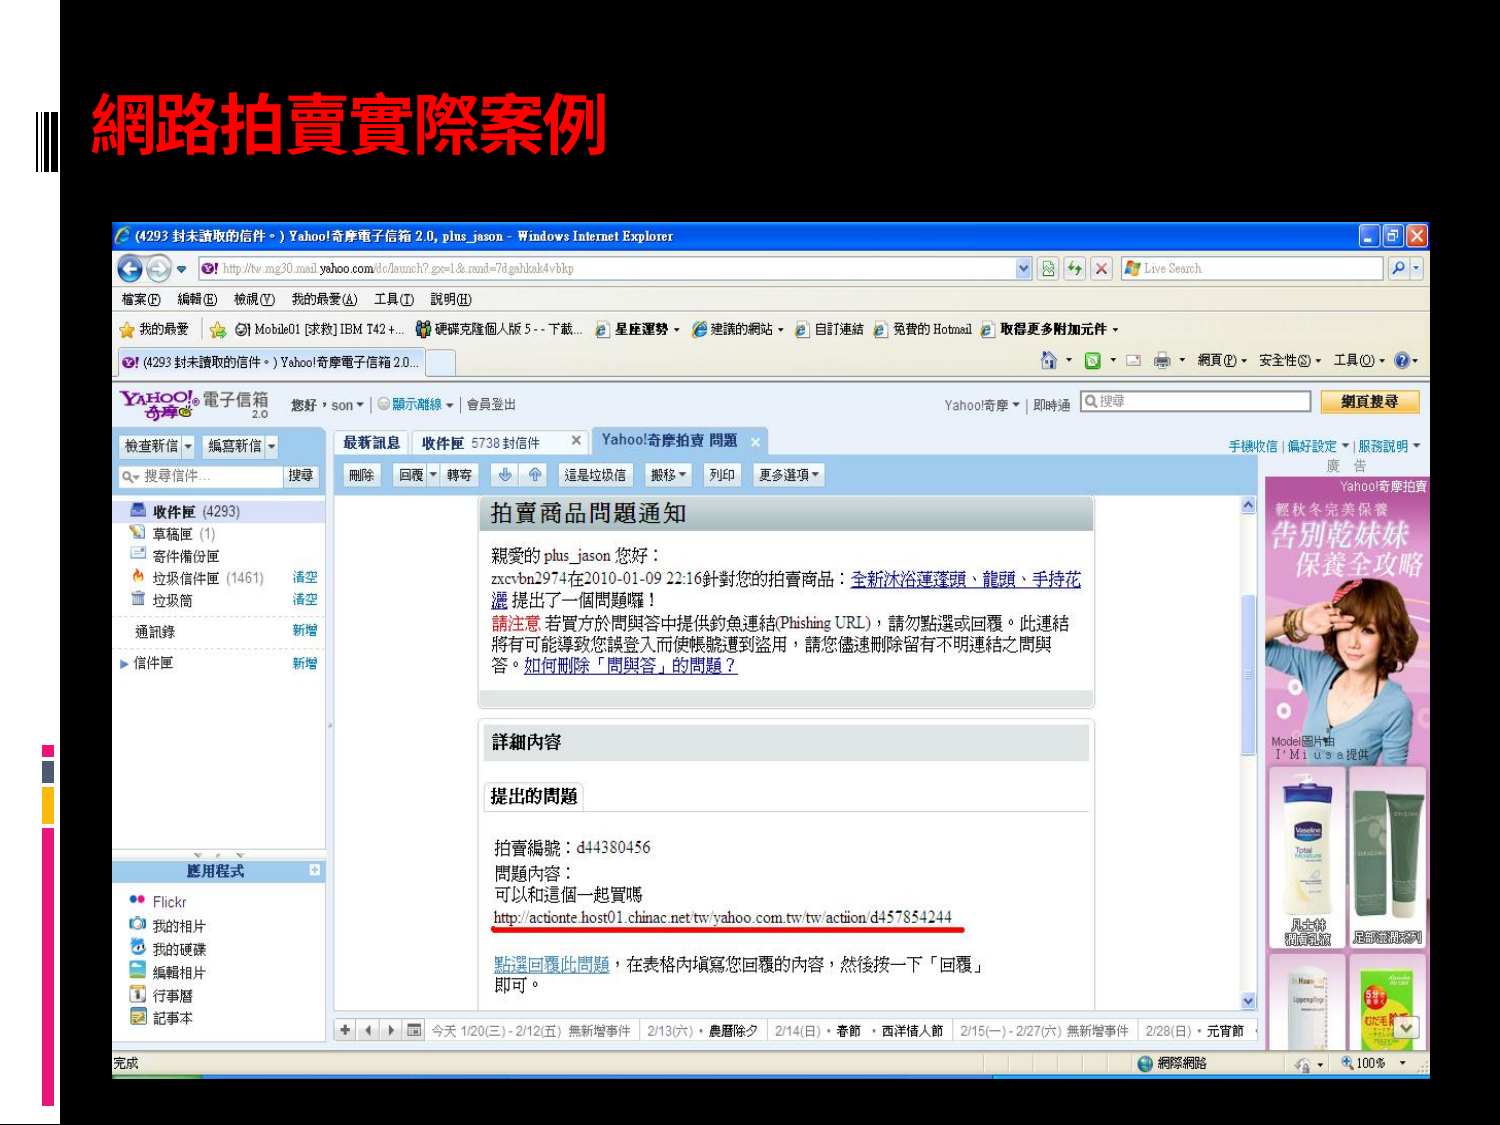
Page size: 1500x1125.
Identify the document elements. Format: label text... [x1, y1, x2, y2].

picture [112, 222, 1430, 1079]
title 網路拍賣實際案例 [75, 75, 1426, 176]
